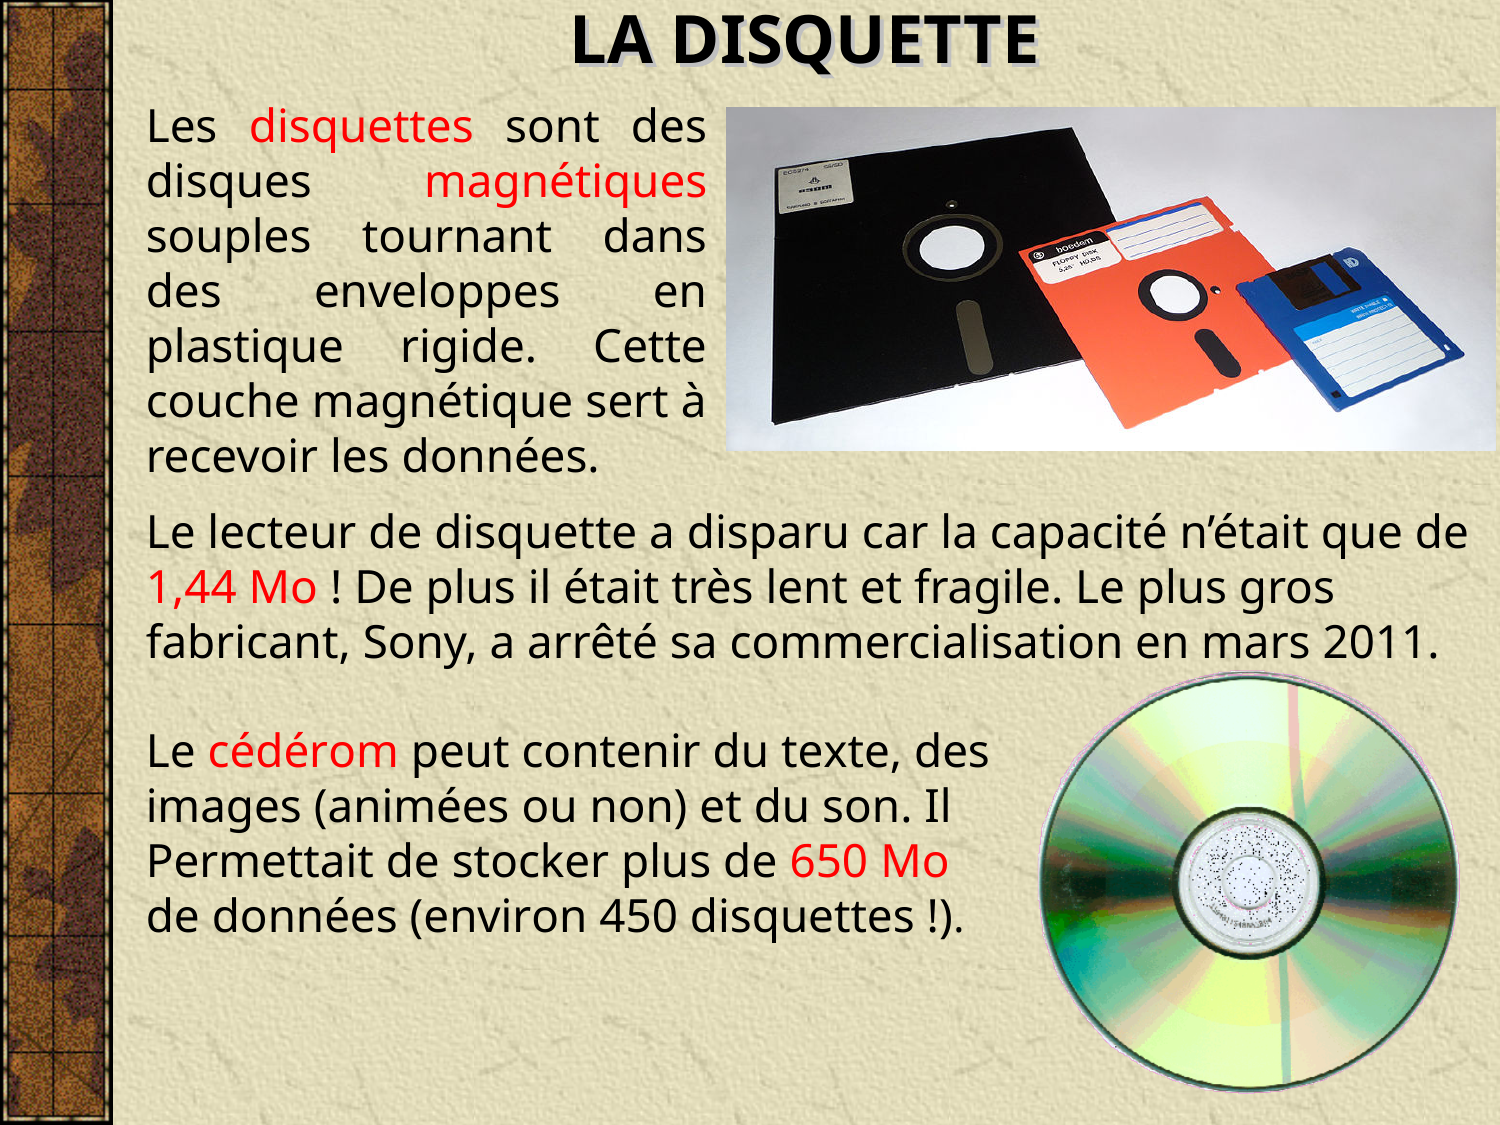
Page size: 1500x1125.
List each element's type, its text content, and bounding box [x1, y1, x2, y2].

picture [206, 810, 218, 819]
picture [706, 800, 718, 807]
picture [851, 800, 865, 819]
picture [232, 800, 245, 819]
picture [443, 800, 455, 807]
text_box Les disquettes sont des disques magnétiques souples tournant dans des enveloppes en plastique rigide. Cette couche magnétique sert à recevoir les données. [131, 89, 723, 316]
picture [760, 800, 773, 819]
picture [468, 800, 480, 807]
picture [624, 800, 638, 819]
picture [557, 799, 569, 819]
picture [528, 800, 542, 819]
picture [261, 800, 273, 807]
picture [333, 810, 345, 819]
picture [0, 0, 1500, 1125]
picture [789, 799, 801, 819]
text_box Le lecteur de disquette a disparu car la capacité n’était que de 1,44 Mo ! De plus il était très lent et fragile. Le plus gros fabricant, Sony, a arrêté sa commercialisation en mars 2011. Le cédérom peut contenir du texte, des images (animées ou non) et du son. Il Permettait de stocker plus de 650 Mo de données (environ 450 disquettes !). [131, 494, 1500, 799]
text_box LA DISQUETTE [110, 0, 1500, 97]
